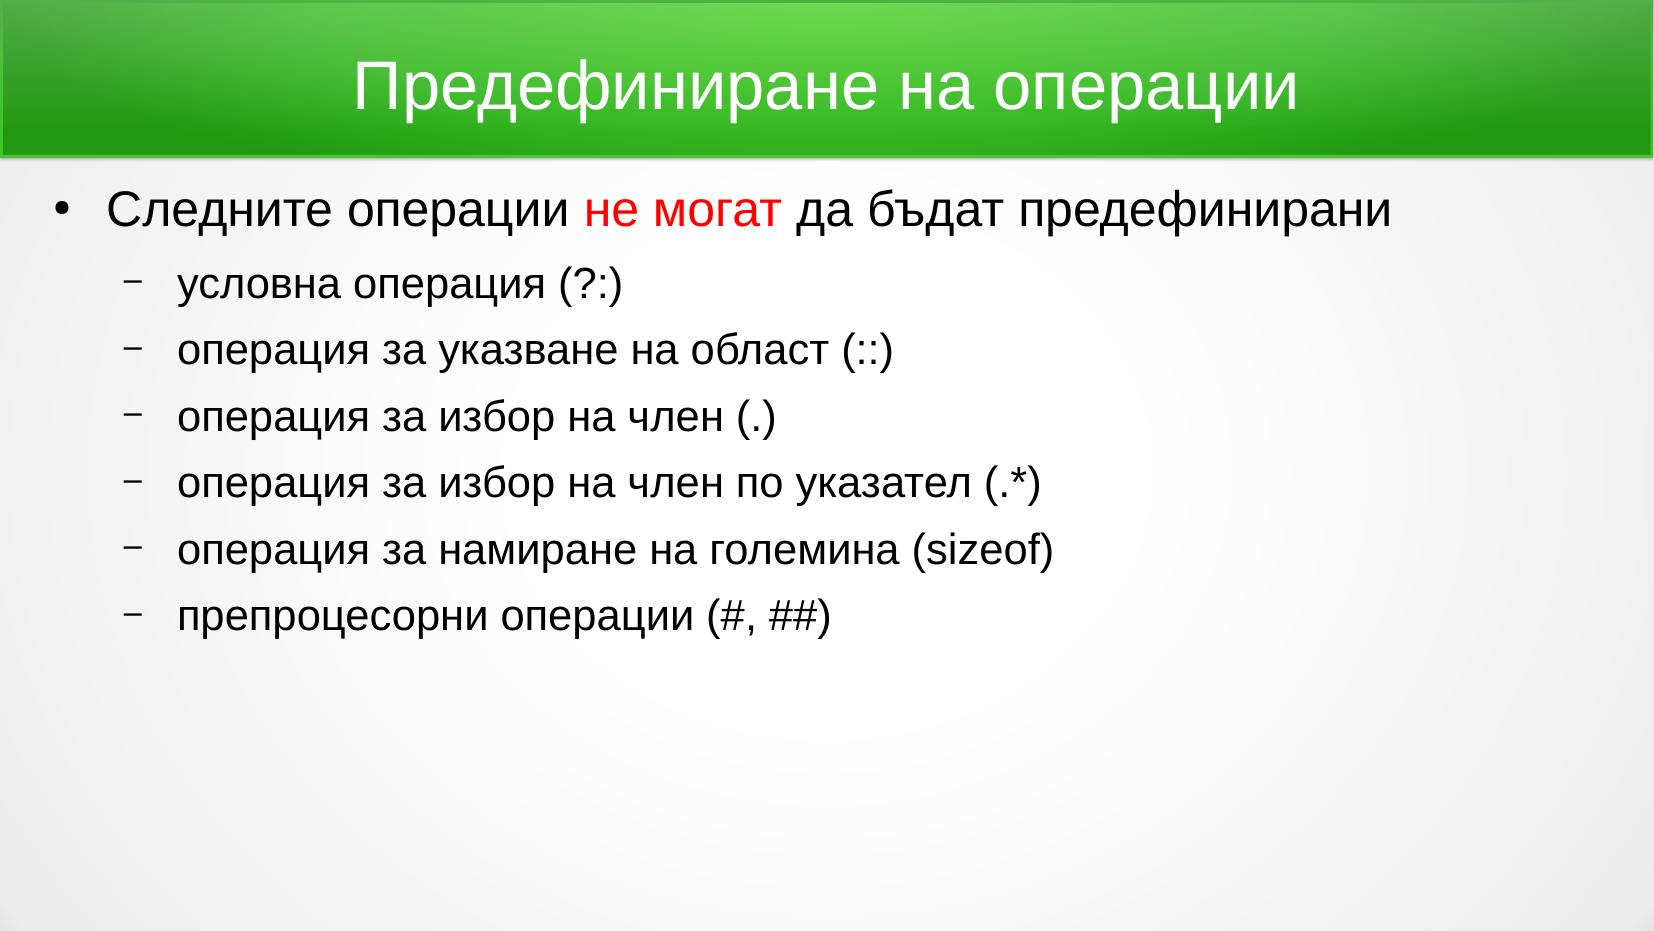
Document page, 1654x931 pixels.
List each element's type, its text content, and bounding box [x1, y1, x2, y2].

title Предефиниране на операции [82, 37, 1571, 135]
list Следните операции не могат да бъдат предефинирани условна операция (?:) операция за указване на област (::) операция за избор на член (.) операция за избор на член по указател (.*) операция за намиране на големина (sizeof) препроцесорни операции (#, ##) [35, 181, 1630, 910]
